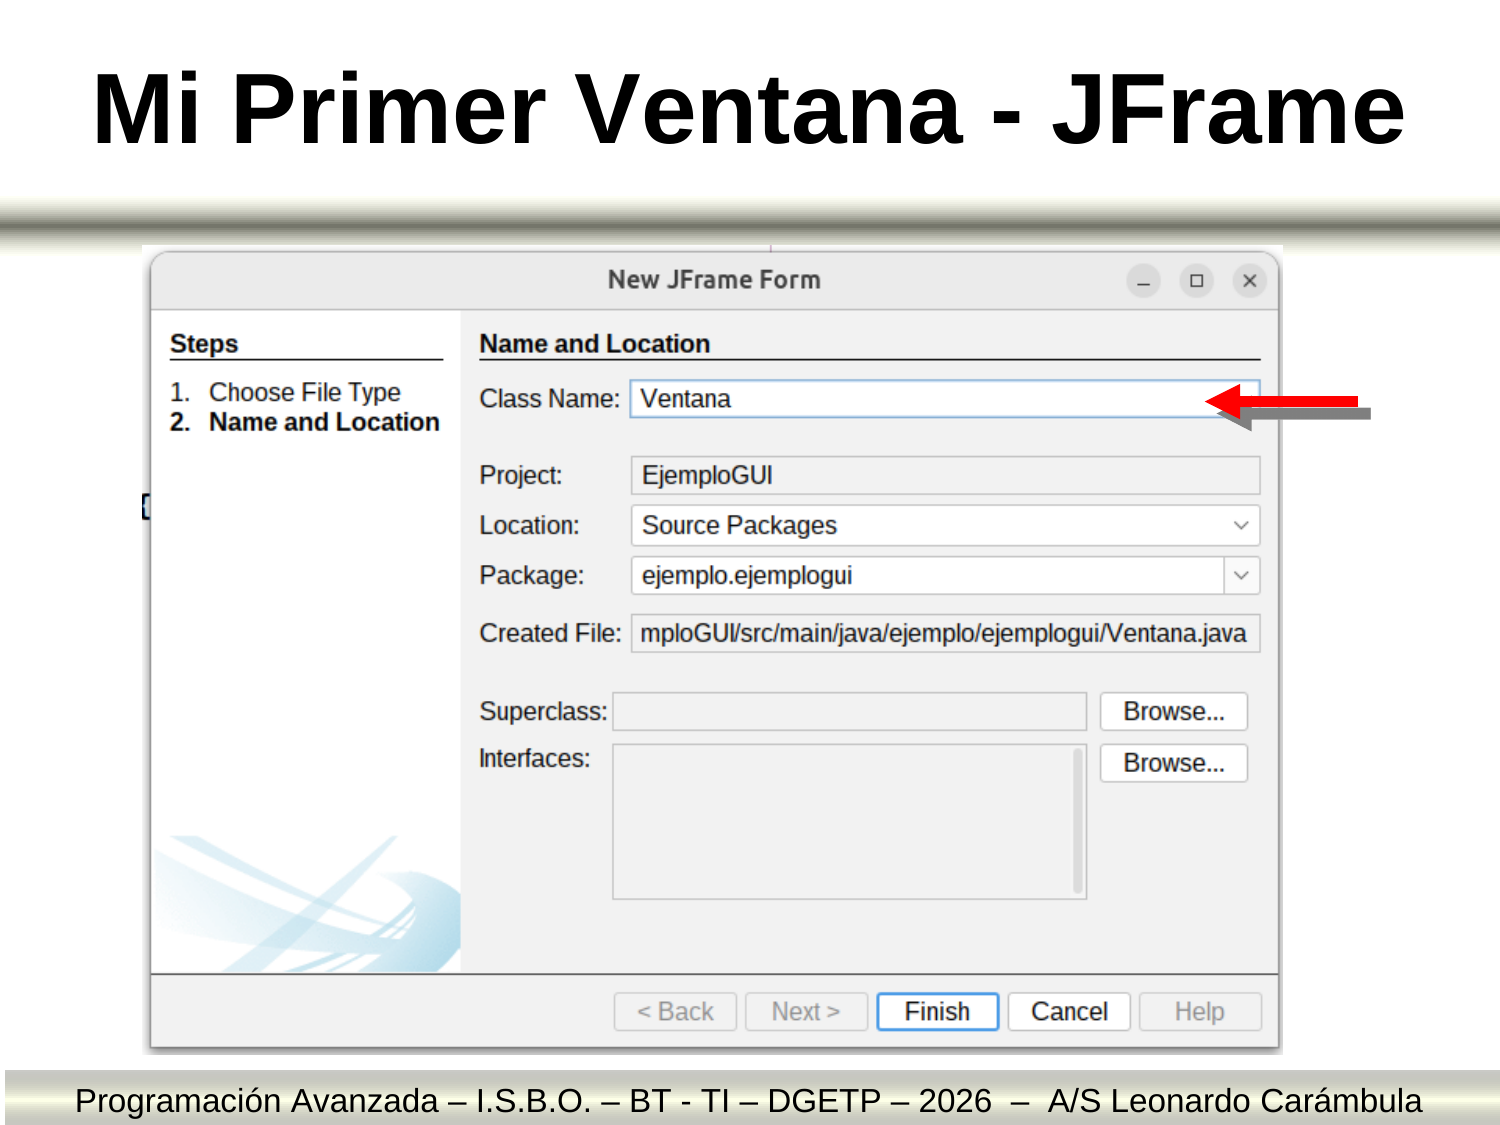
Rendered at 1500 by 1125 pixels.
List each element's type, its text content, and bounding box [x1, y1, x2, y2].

title Mi Primer Ventana - JFrame [0, 9, 1500, 198]
picture [142, 245, 1283, 1055]
